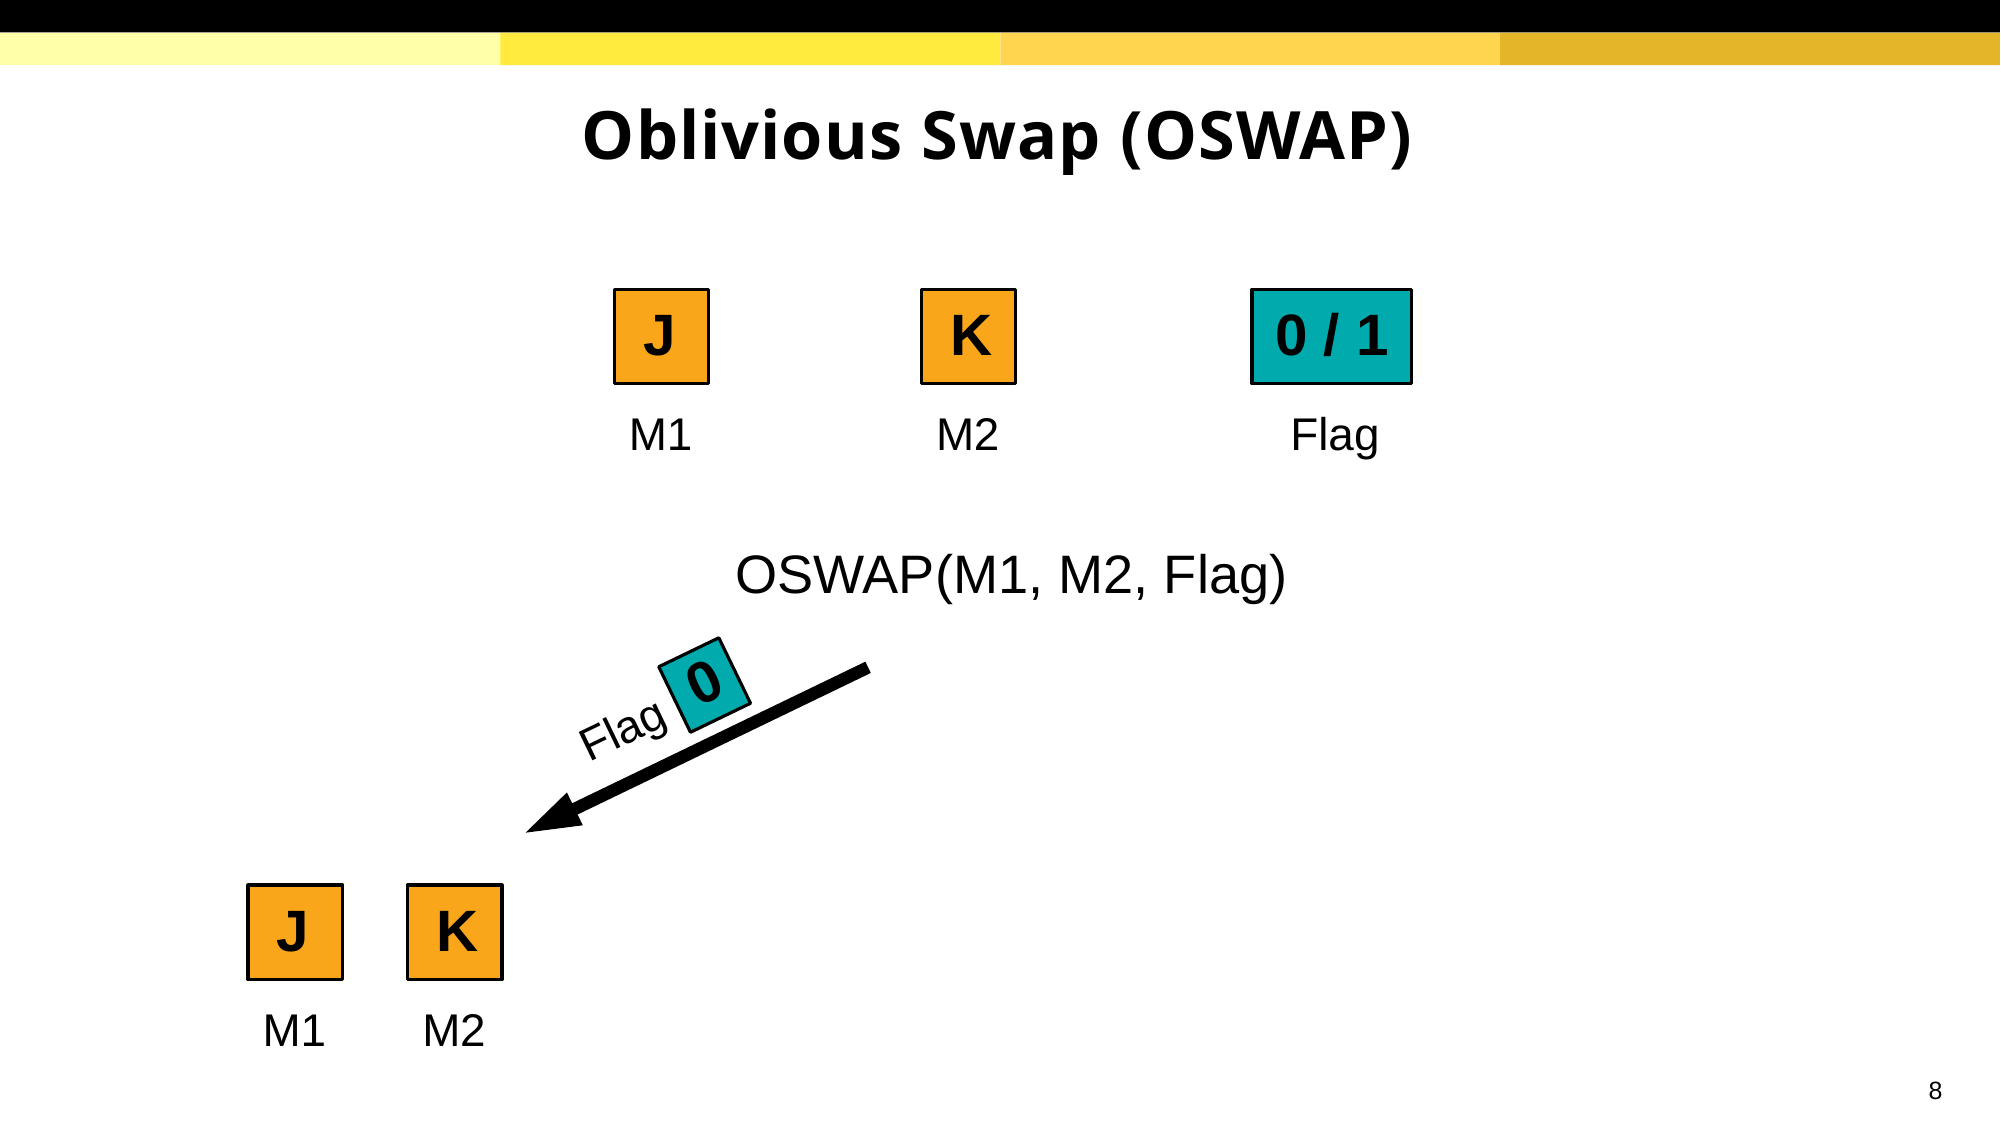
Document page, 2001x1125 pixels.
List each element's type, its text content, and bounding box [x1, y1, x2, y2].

text_box [407, 885, 502, 980]
text_box 8 [1913, 1069, 1958, 1113]
text_box [921, 289, 1016, 384]
text_box [658, 665, 692, 733]
text_box M1 [614, 401, 708, 468]
text_box Flag [555, 673, 691, 785]
text_box [614, 289, 709, 384]
text_box J [628, 295, 691, 376]
text_box 0 / 1 [1260, 295, 1404, 376]
text_box 0 [658, 634, 777, 791]
text_box [716, 637, 751, 705]
text_box M2 [921, 401, 1015, 468]
text_box J [262, 890, 325, 971]
text_box [1251, 289, 1412, 384]
text_box [248, 885, 343, 980]
text_box K [935, 295, 1008, 376]
text_box OSWAP(M1, M2, Flag) [720, 537, 1304, 613]
text_box M1 [248, 997, 342, 1064]
title Oblivious Swap (OSWAP) [48, 65, 1947, 213]
text_box Flag [1275, 401, 1395, 468]
text_box M2 [407, 997, 501, 1064]
text_box K [421, 890, 494, 971]
